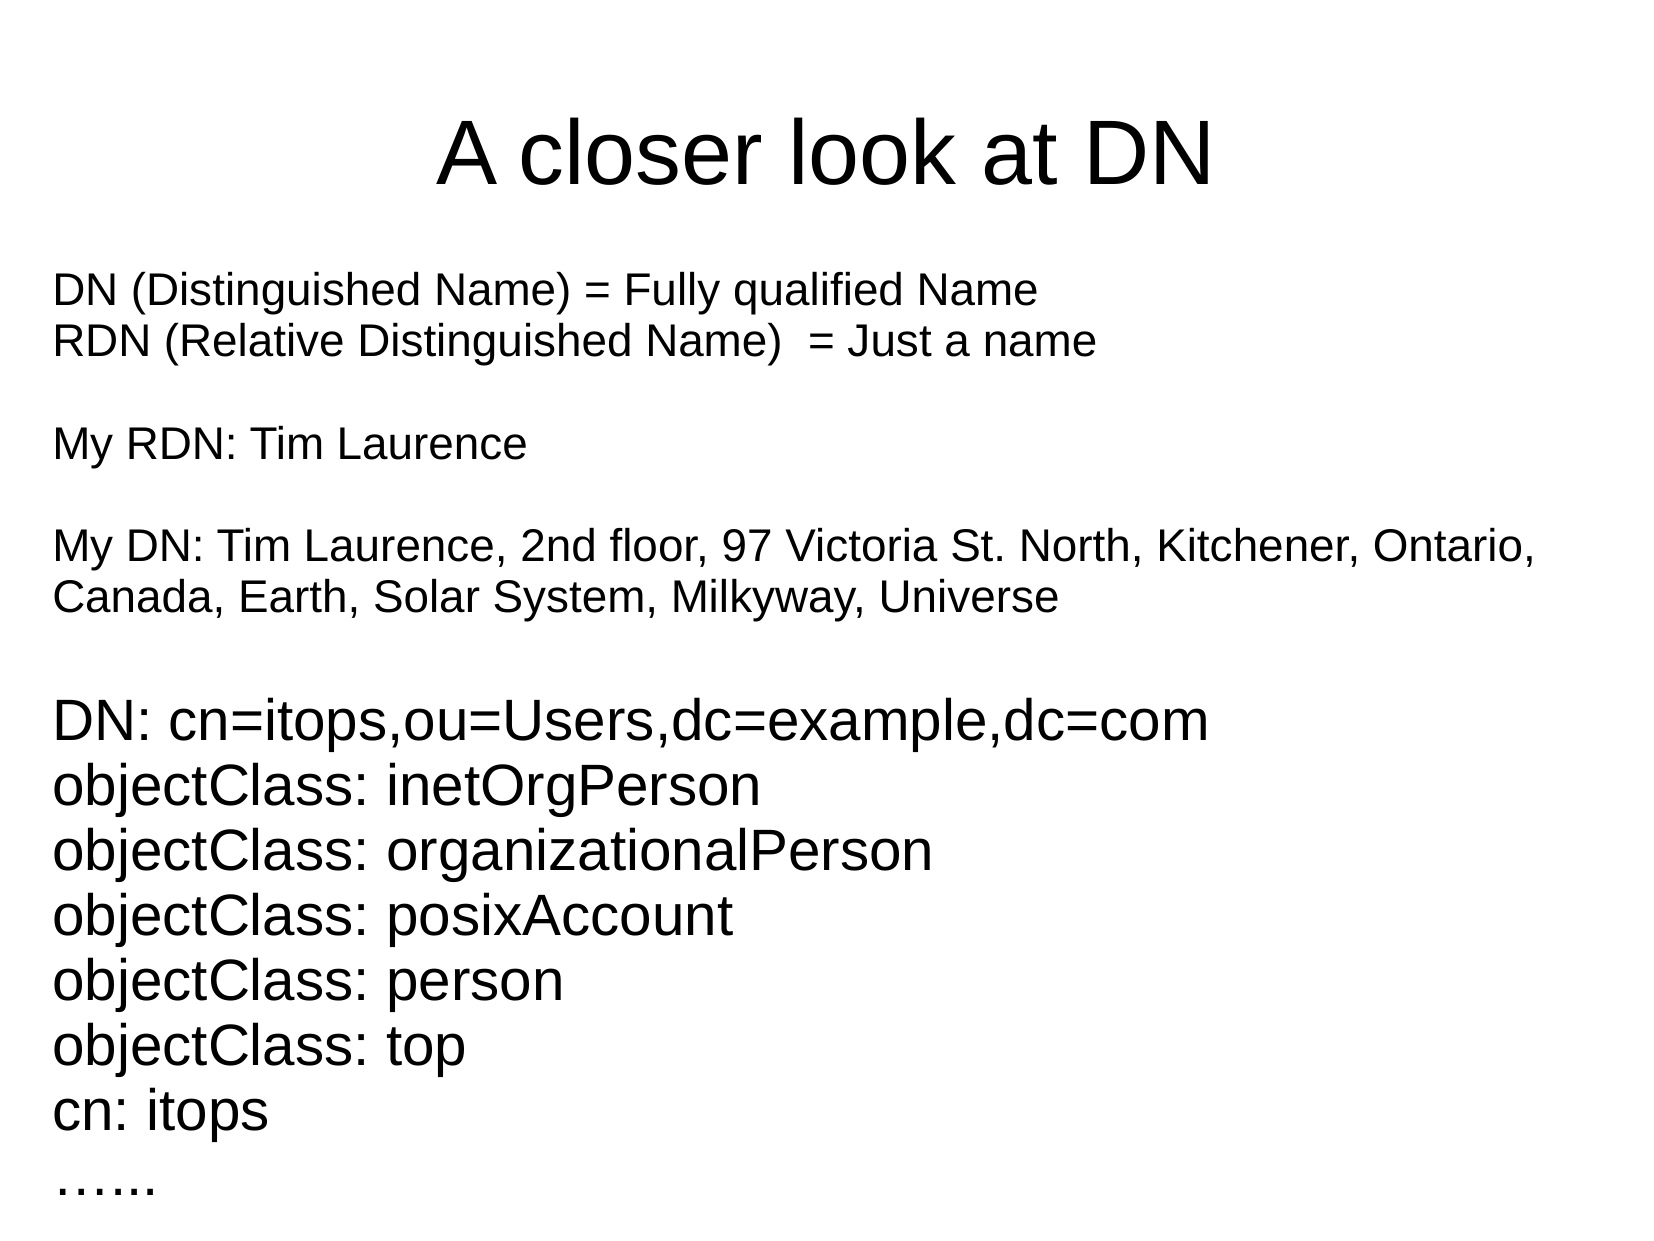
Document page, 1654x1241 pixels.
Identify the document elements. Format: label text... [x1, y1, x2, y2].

text_box DN (Distinguished Name) = Fully qualified Name RDN (Relative Distinguished Name) = Just a name My RDN: Tim Laurence My DN: Tim Laurence, 2nd floor, 97 Victoria St. North, Kitchener, Ontario, Canada, Earth, Solar System, Milkyway, Universe DN: cn=itops,ou=Users,dc=example,dc=com objectClass: inetOrgPerson objectClass: organizationalPerson objectClass: posixAccount objectClass: person objectClass: top cn: itops …... [37, 256, 1613, 1241]
title A closer look at DN [82, 49, 1571, 256]
